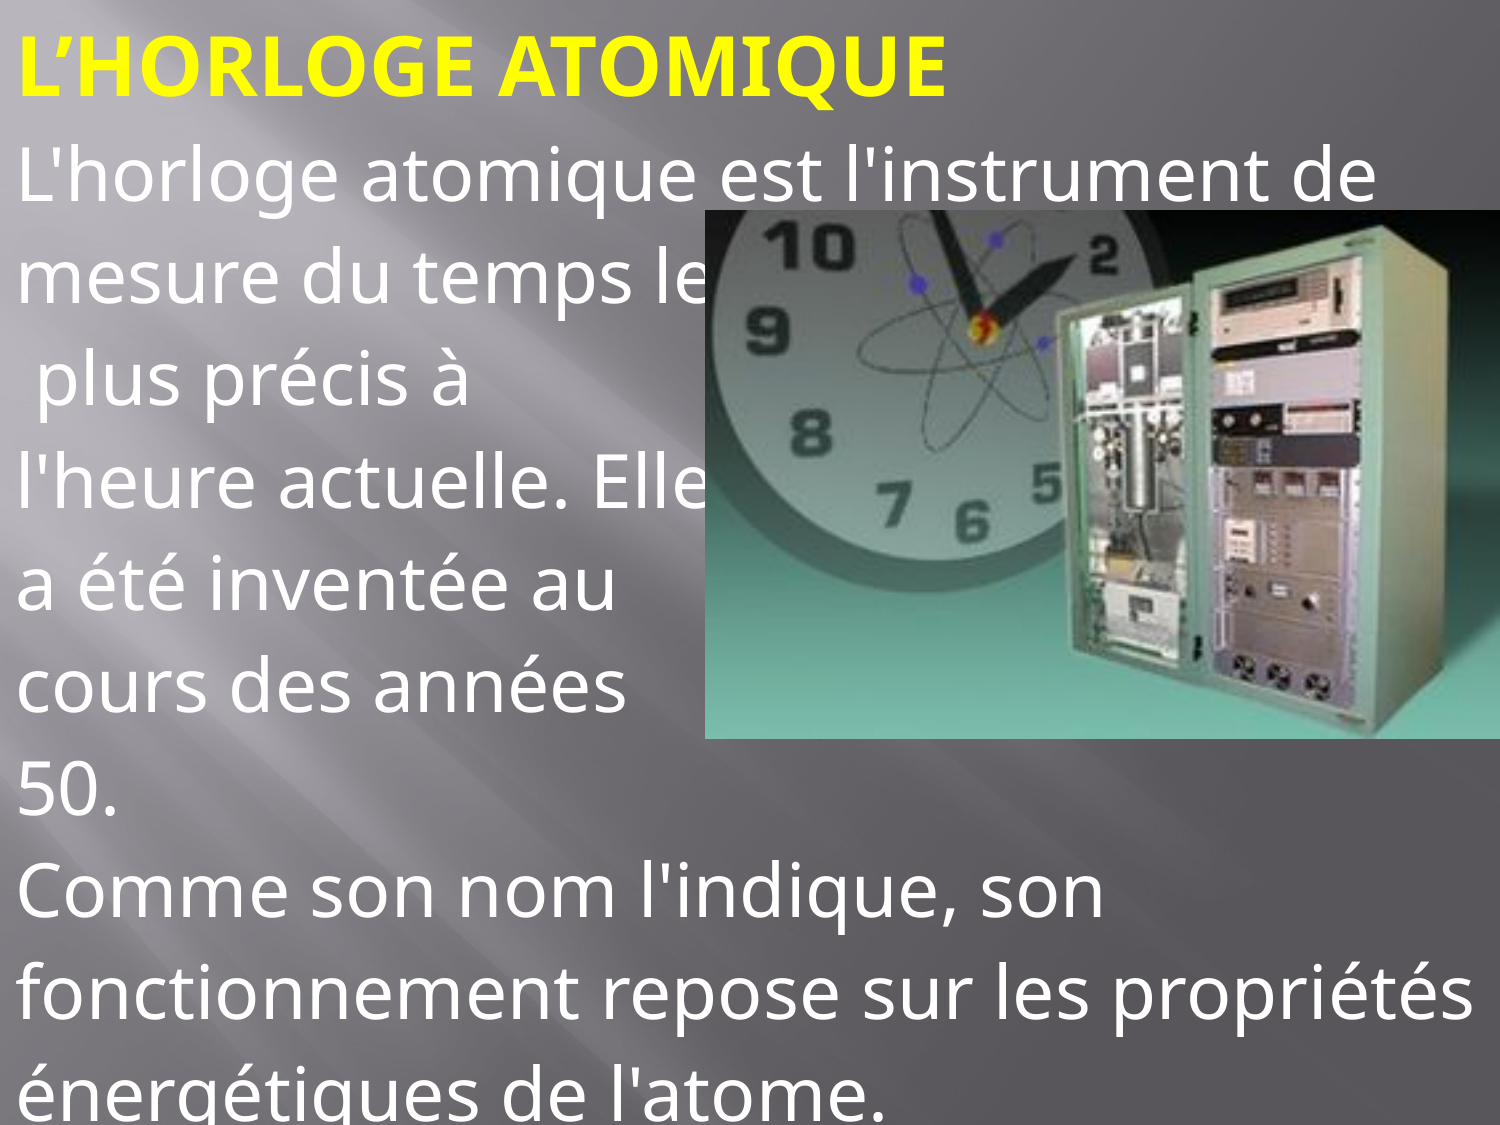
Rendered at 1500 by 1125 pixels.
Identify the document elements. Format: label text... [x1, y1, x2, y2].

picture [705, 210, 1500, 739]
text_box L’HORLOGE ATOMIQUE L'horloge atomique est l'instrument de mesure du temps le plus précis à l'heure actuelle. Elle a été inventée au cours des années 50. Comme son nom l'indique, son fonctionnement repose sur les propriétés énergétiques de l'atome. [0, 0, 1500, 1125]
